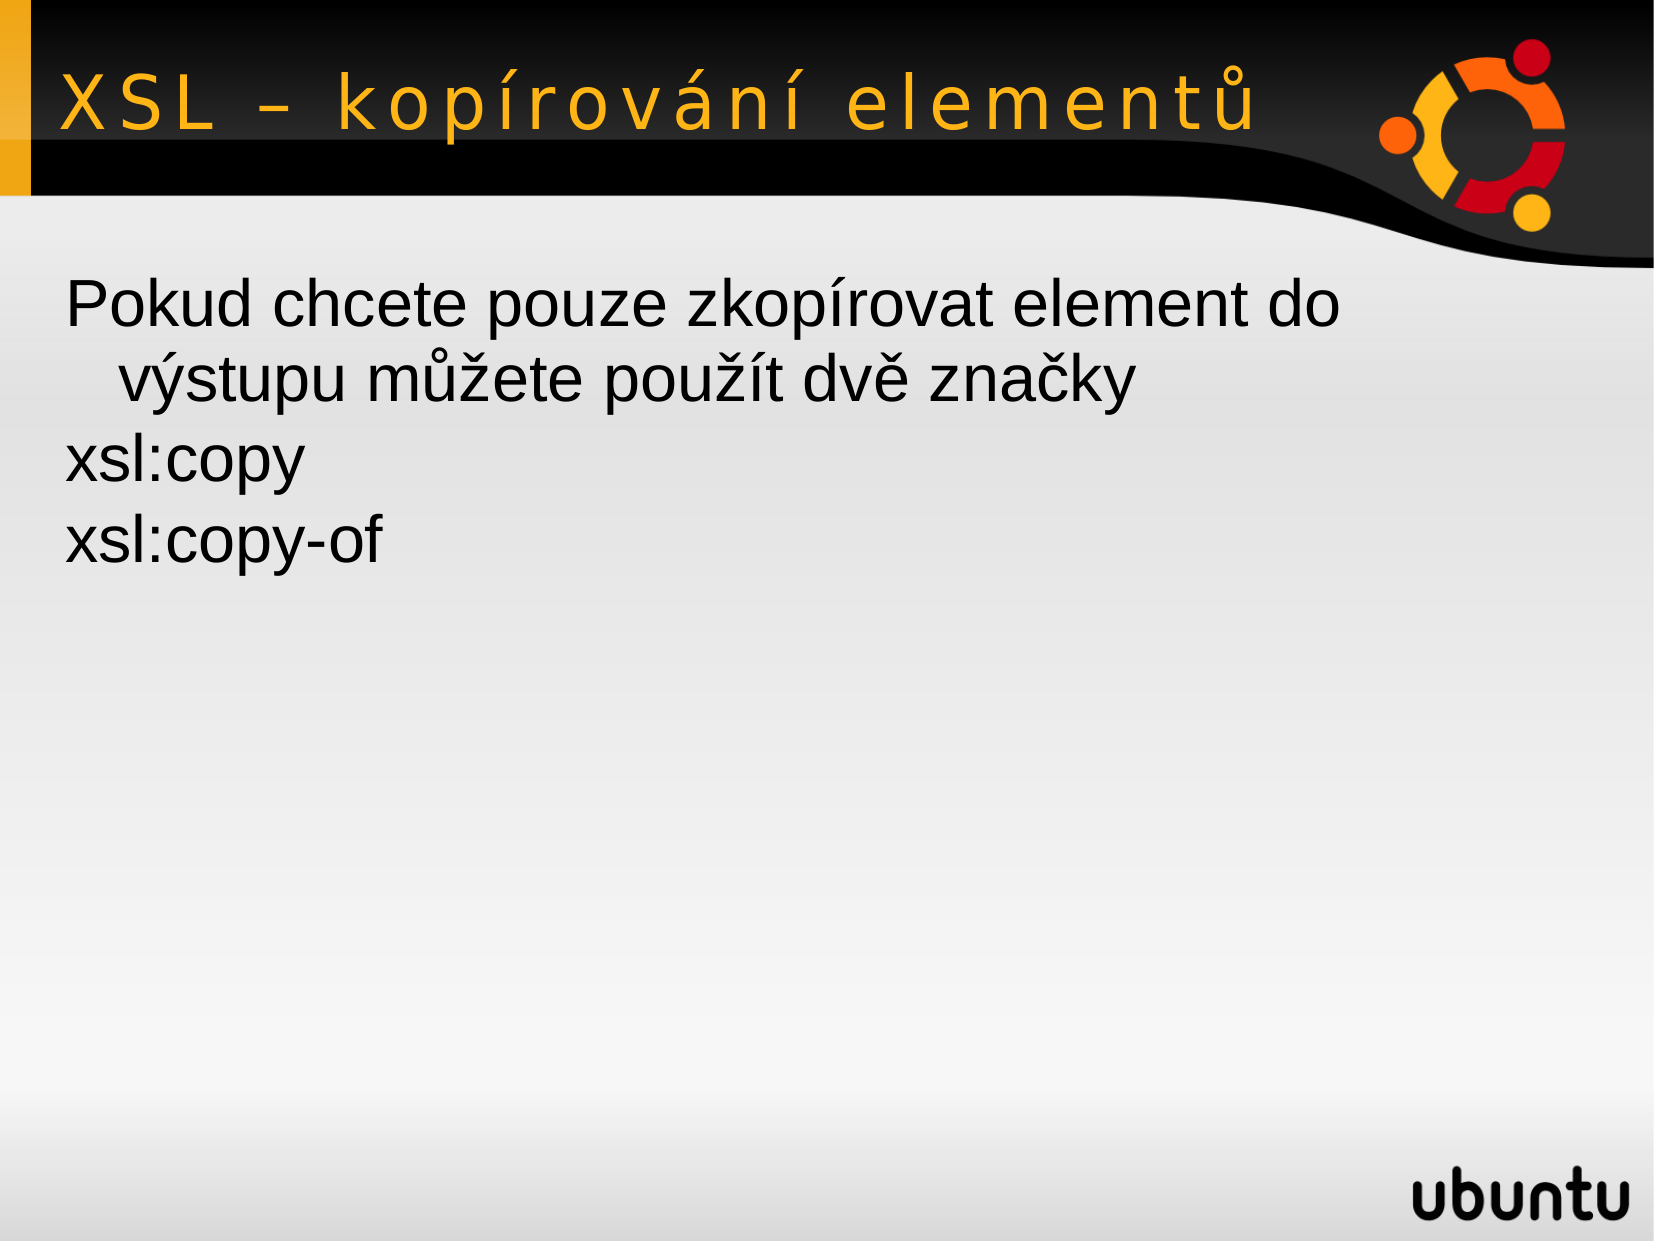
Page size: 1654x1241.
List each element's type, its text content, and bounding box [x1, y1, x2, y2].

list Pokud chcete pouze zkopírovat element do výstupu můžete použít dvě značky xsl:copy xsl:copy-of [47, 265, 1536, 1138]
title XSL – kopírování elementů [59, 29, 1270, 178]
picture [0, 0, 1654, 1241]
